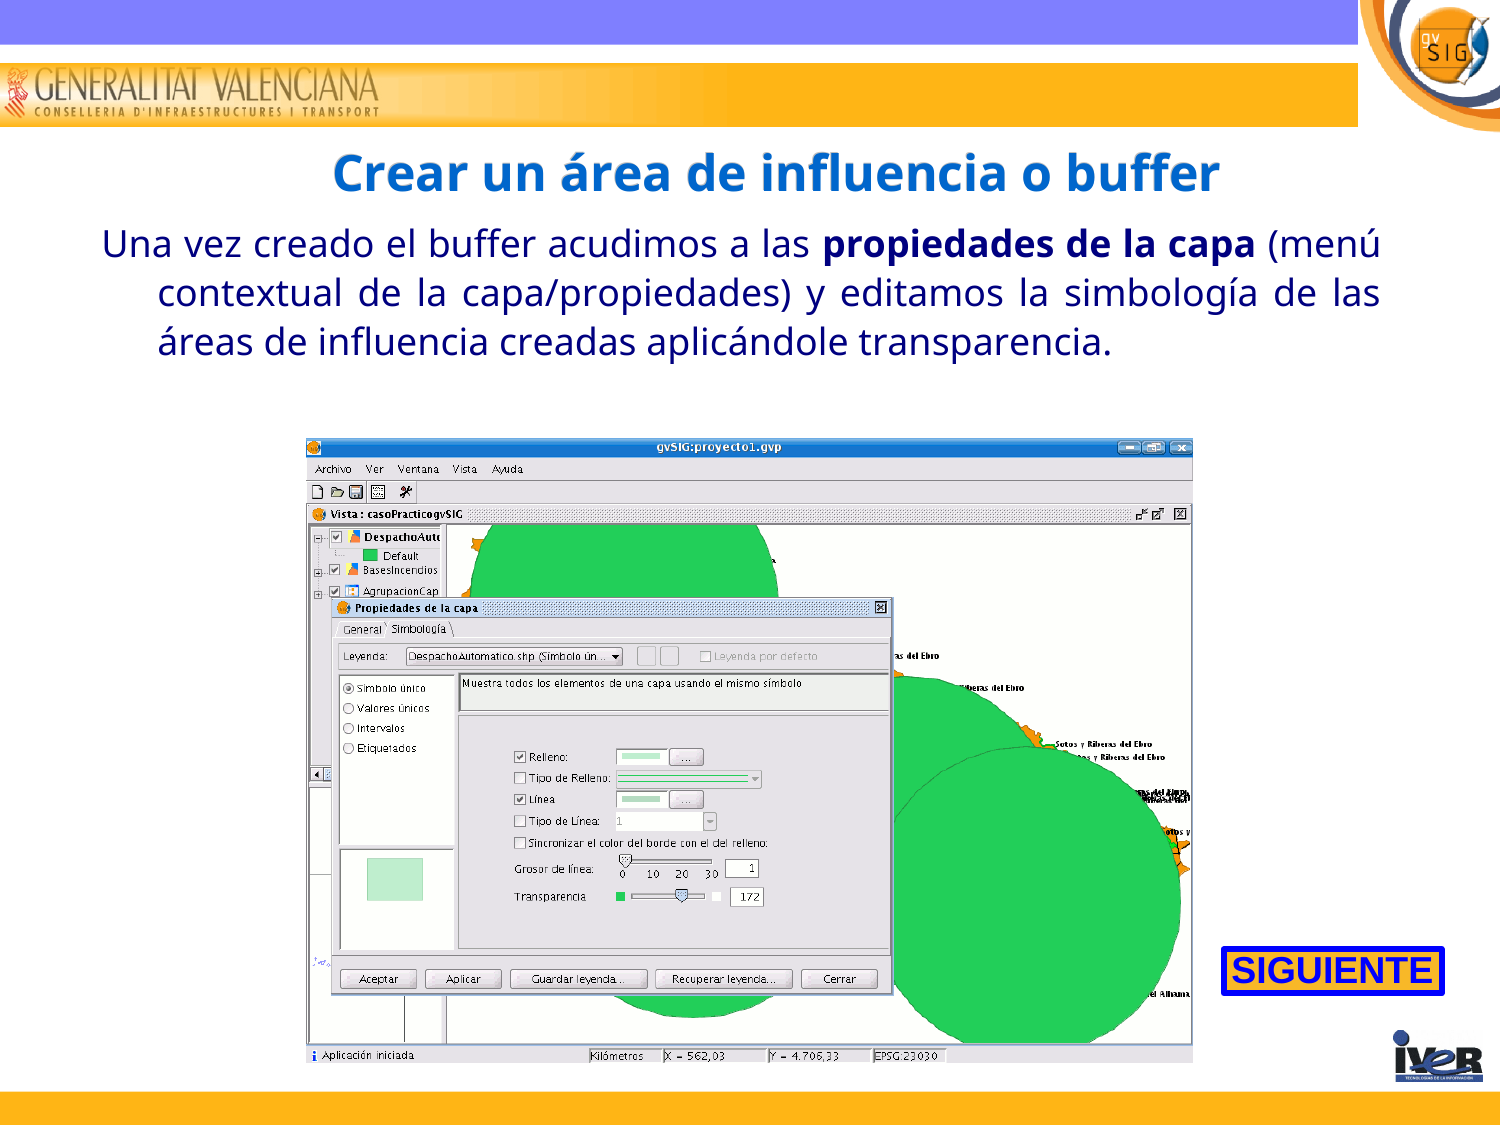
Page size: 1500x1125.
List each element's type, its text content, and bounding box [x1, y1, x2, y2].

text_box SIGUIENTE [1223, 949, 1442, 994]
picture [1393, 1030, 1483, 1082]
picture [306, 438, 1193, 1063]
picture [1358, 0, 1500, 133]
title Crear un área de influencia o buffer [136, 67, 1418, 276]
list Una vez creado el buffer acudimos a las propiedades de la capa (menú contextual de la capa/propiedades) y editamos la simbología de las áreas de influencia creadas aplicándole transparencia. [101, 218, 1383, 431]
